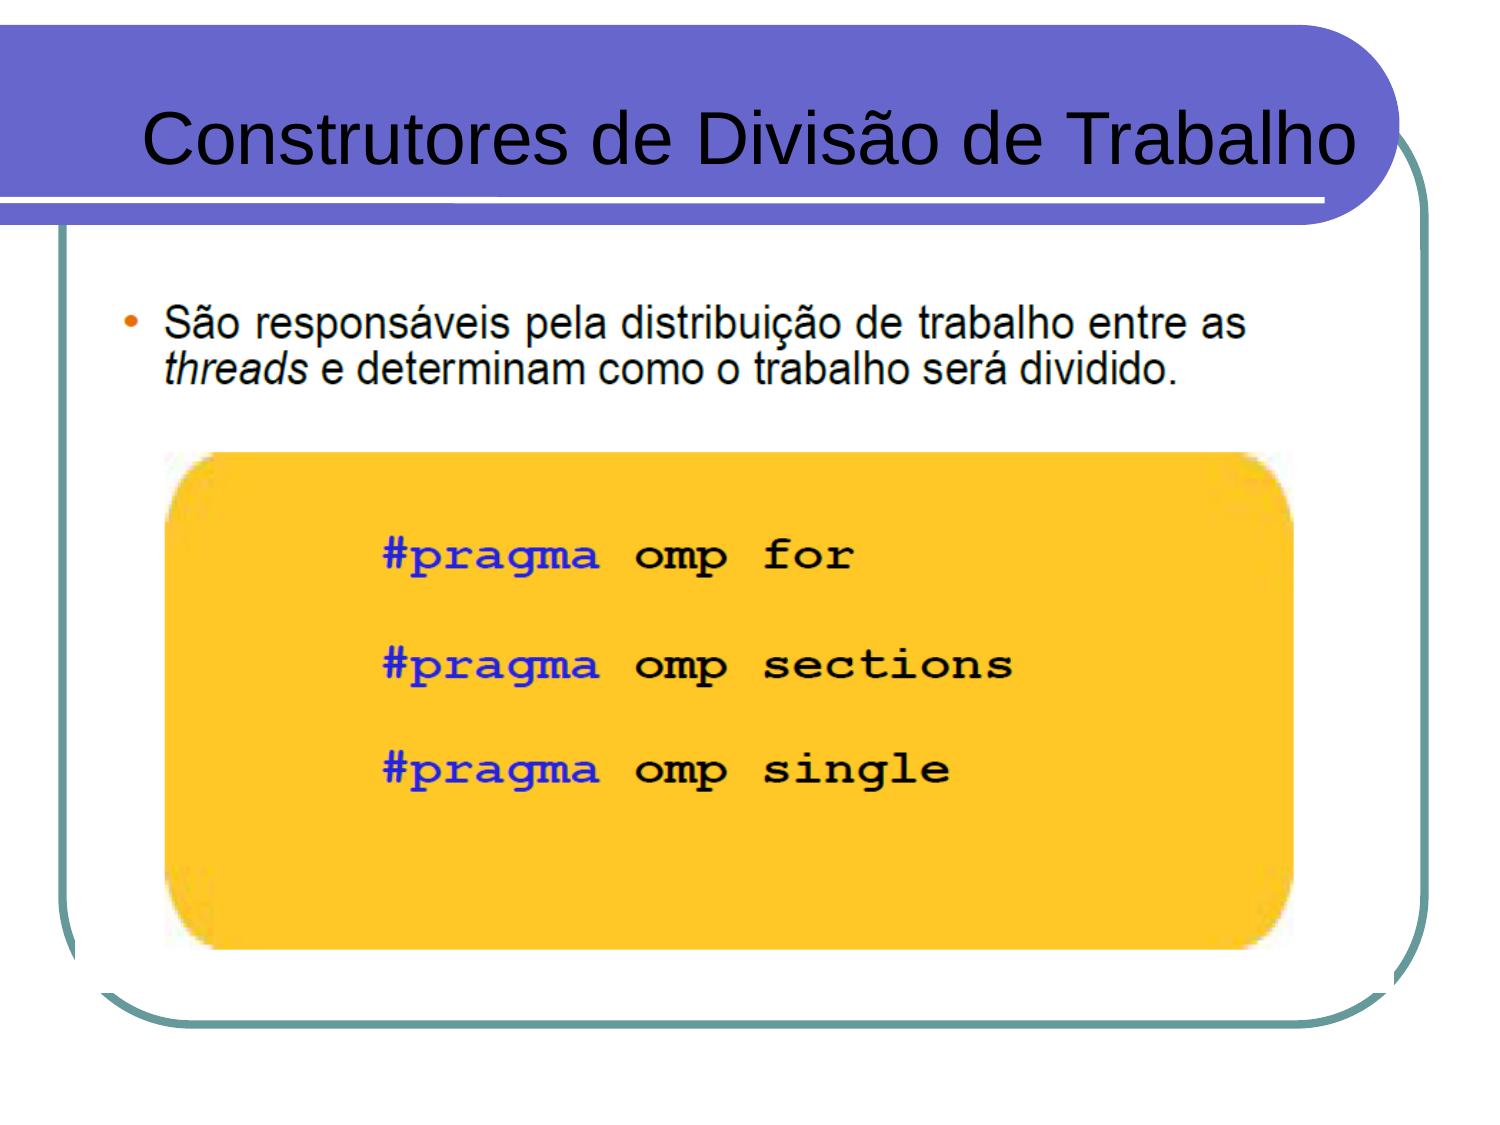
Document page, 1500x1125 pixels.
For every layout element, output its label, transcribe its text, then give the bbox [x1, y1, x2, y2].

title Construtores de Divisão de Trabalho [75, 44, 1425, 233]
picture [75, 259, 1394, 993]
